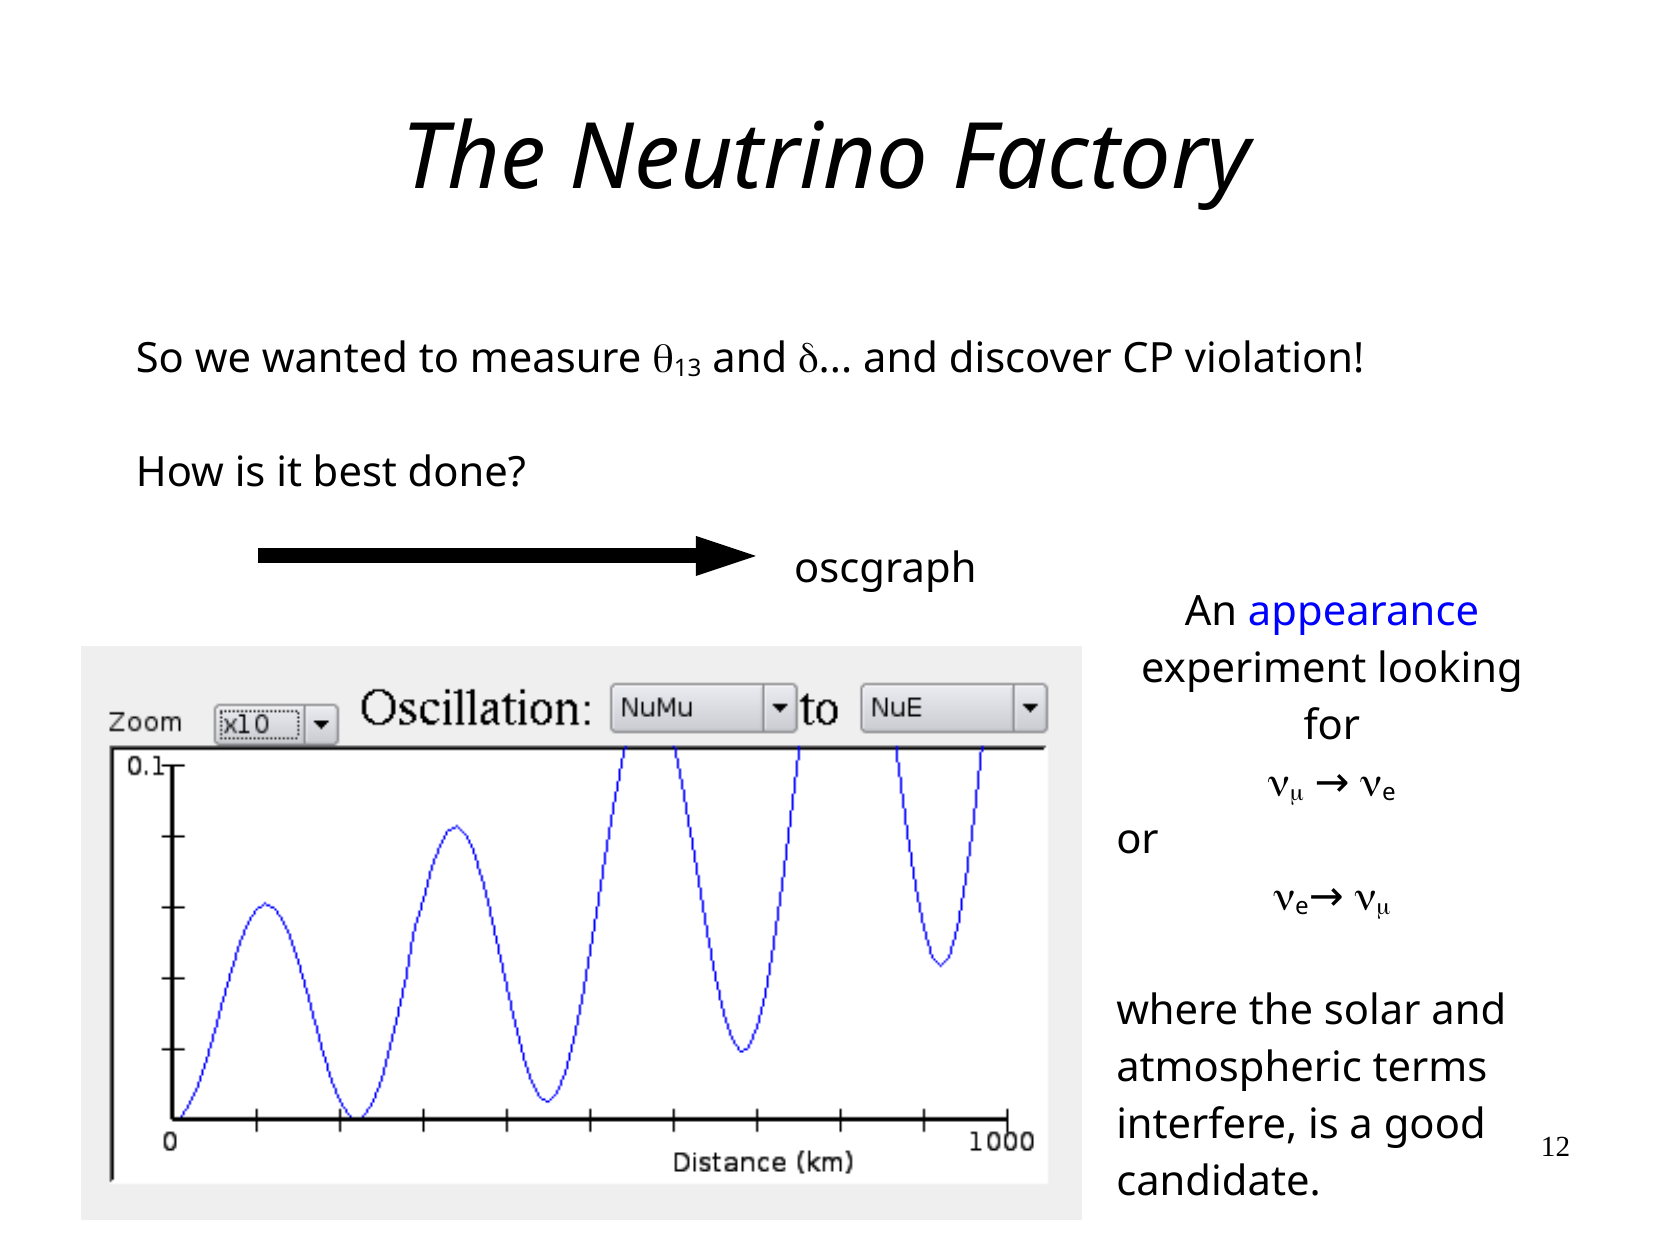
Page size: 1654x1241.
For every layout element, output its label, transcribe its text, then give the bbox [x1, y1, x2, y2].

text_box oscgraph [779, 530, 999, 596]
text_box An appearance experiment looking for nm → ne or ne→ nm where the solar and atmospheric terms interfere, is a good candidate. [1101, 573, 1563, 1123]
title The Neutrino Factory [82, 56, 1571, 250]
text_box So we wanted to measure q13 and d... and discover CP violation! How is it best done? [121, 320, 1530, 503]
picture [81, 646, 1082, 1220]
